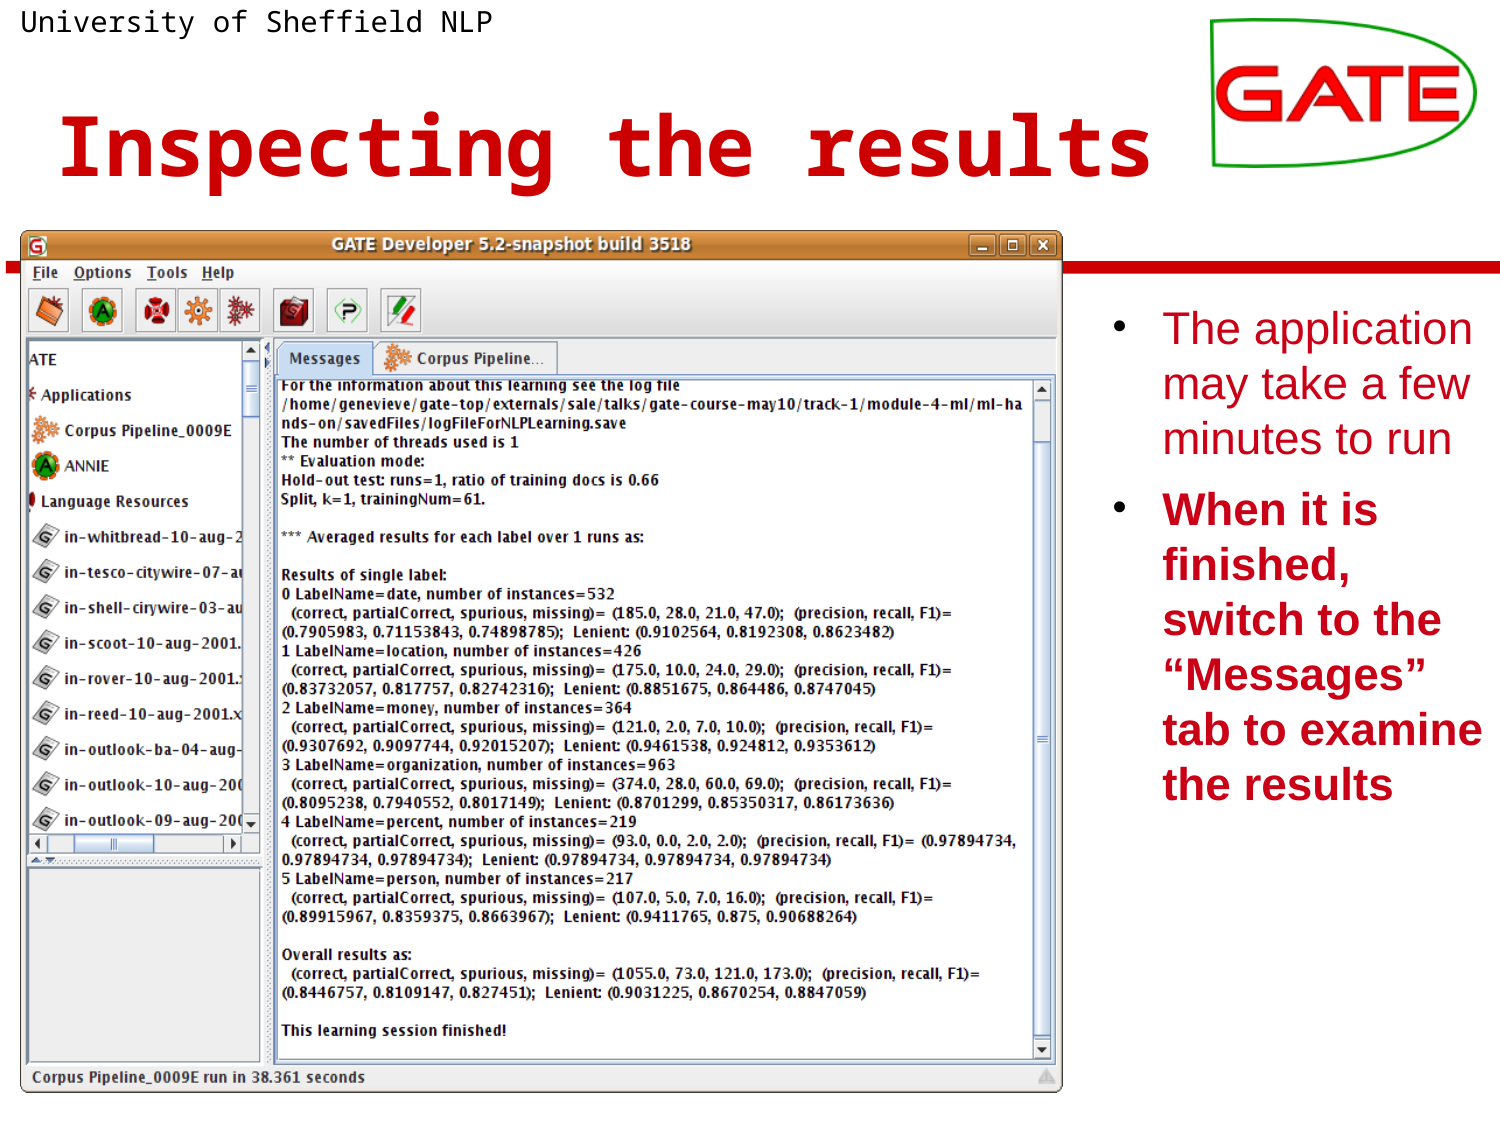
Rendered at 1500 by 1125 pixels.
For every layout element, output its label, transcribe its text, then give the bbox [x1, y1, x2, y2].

title Inspecting the results [41, 30, 1391, 262]
picture [20, 230, 1063, 1093]
picture [1210, 18, 1477, 168]
list The application may take a few minutes to run When it is finished, switch to the “Messages” tab to examine the results [1092, 290, 1500, 1093]
